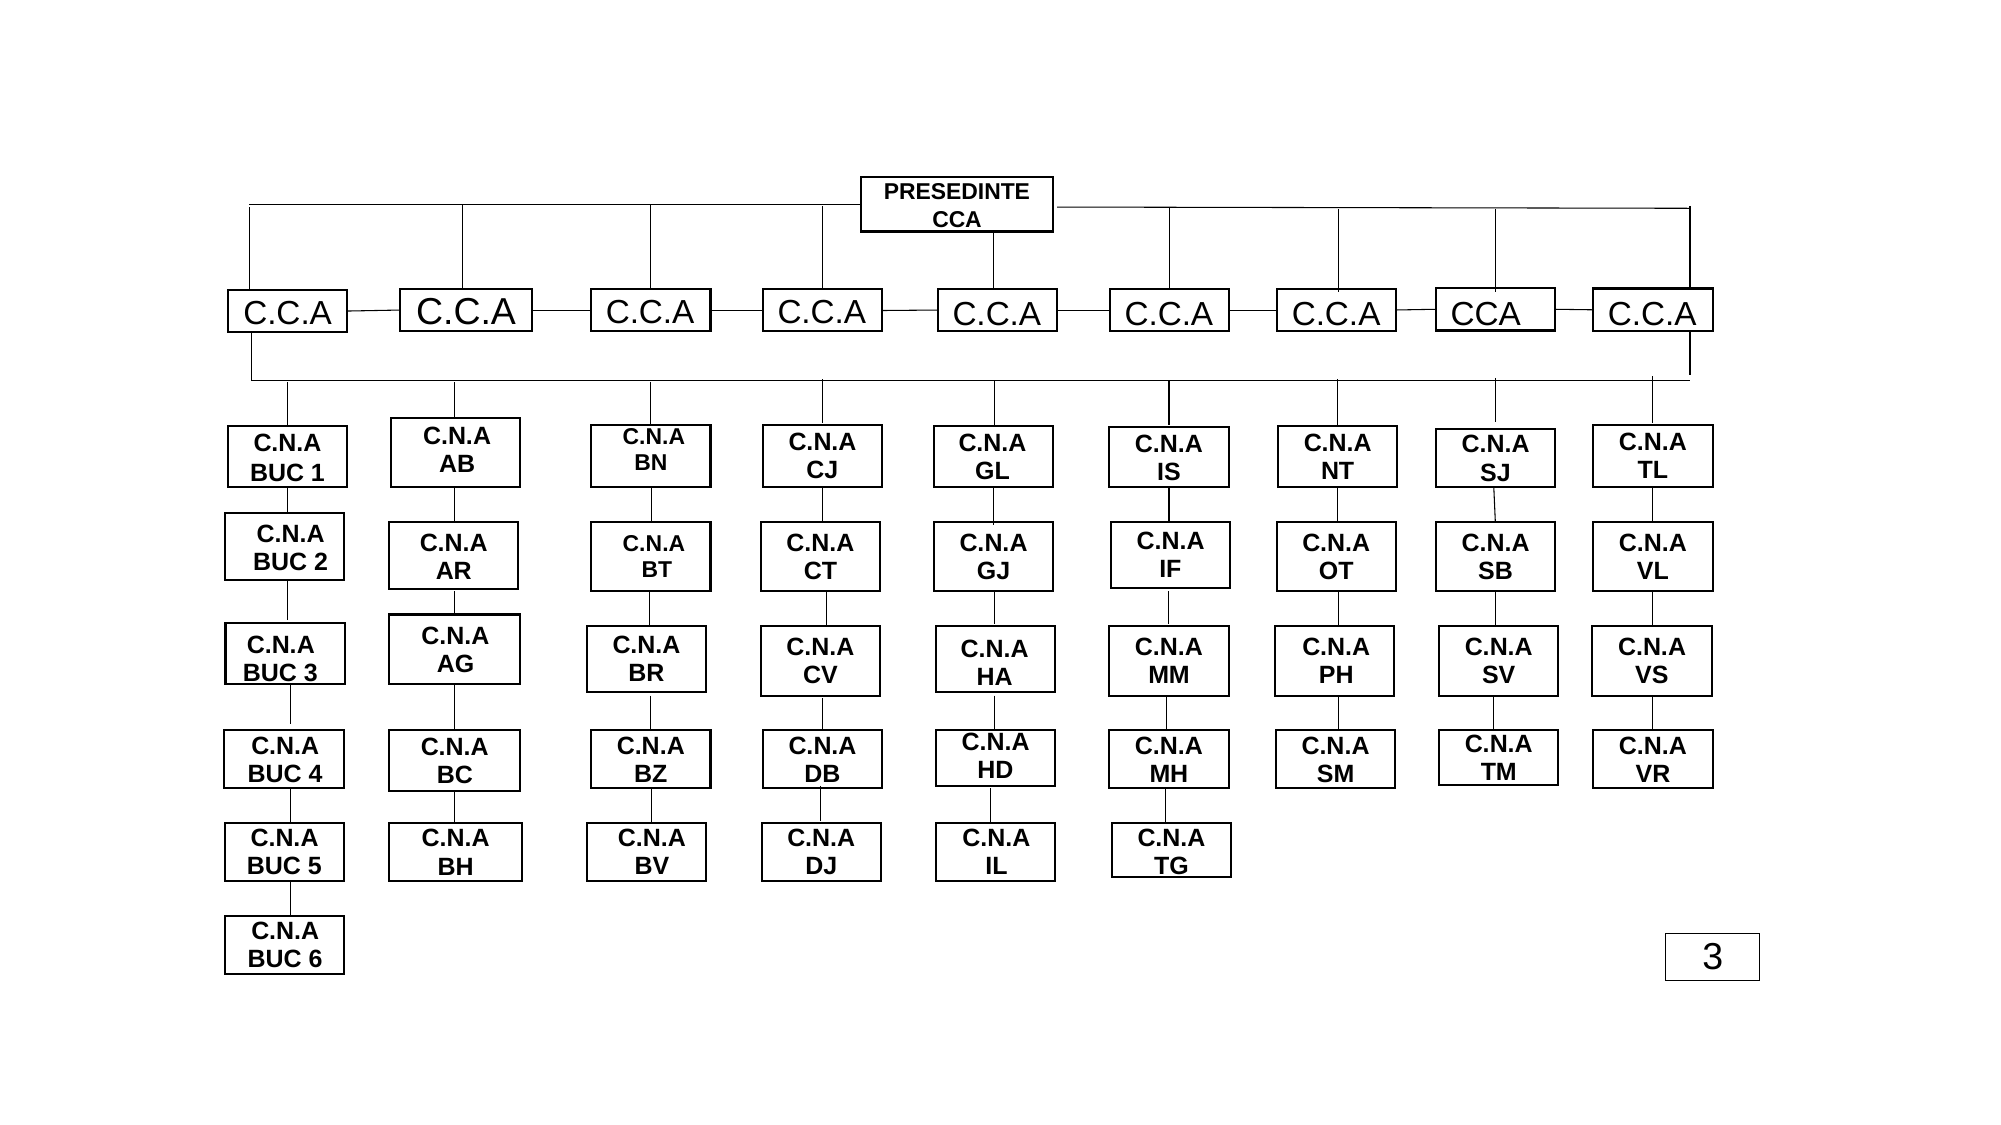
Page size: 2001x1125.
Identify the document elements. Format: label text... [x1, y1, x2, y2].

text_box C.N.A GL [931, 420, 1054, 493]
text_box C.N.A TM [1439, 721, 1559, 794]
text_box CCA [1435, 287, 1546, 340]
text_box C.C.A [937, 288, 1058, 341]
text_box C.N.A BZ [591, 723, 711, 796]
text_box C.N.A BUC 6 [225, 908, 290, 915]
text_box C.N.A DB [762, 723, 883, 796]
text_box C.C.A [1593, 288, 1713, 341]
text_box C.N.A HA [934, 626, 1056, 699]
text_box C.C.A [400, 288, 532, 332]
text_box C.N.A SV [1439, 624, 1559, 698]
text_box C.N.A BC [388, 724, 521, 797]
text_box C.N.A DJ [761, 815, 882, 889]
text_box C.C.A [227, 289, 348, 333]
text_box C.N.A CJ [762, 419, 883, 493]
text_box C.N.A SM [1275, 723, 1396, 796]
text_box C.C.A [1109, 288, 1230, 341]
text_box C.N.A BUC 3 [225, 622, 336, 695]
text_box C.N.A CT [760, 520, 881, 593]
text_box C.N.A IS [1109, 421, 1229, 494]
text_box C.N.A AB [391, 413, 523, 487]
text_box C.N.A AR [389, 520, 519, 593]
text_box C.N.A IL [937, 815, 1056, 889]
text_box C.C.A [591, 288, 711, 332]
text_box PRESEDINTE CCA [860, 177, 1054, 232]
text_box C.N.A CV [760, 624, 881, 698]
text_box C.N.A MH [1109, 723, 1229, 796]
text_box C.N.A BT [585, 522, 728, 591]
text_box C.N.A BUC 1 [227, 426, 348, 488]
text_box C.N.A BH [389, 815, 522, 889]
text_box C.N.A BV [586, 815, 717, 889]
text_box C.N.A MM [1109, 624, 1229, 698]
text_box C.N.A IF [1110, 518, 1231, 591]
text_box C.N.A BR [586, 622, 707, 696]
text_box C.N.A BUC 6 [226, 917, 343, 973]
text_box C.N.A BN [591, 415, 717, 484]
text_box C.N.A TG [1111, 815, 1232, 888]
text_box C.N.A SJ [1435, 422, 1556, 495]
text_box C.N.A VR [1593, 723, 1713, 796]
text_box C.N.A BUC 2 [225, 511, 356, 585]
text_box C.N.A BUC 5 [224, 815, 345, 889]
text_box C.N.A OT [1276, 520, 1397, 593]
text_box C.C.A [1277, 288, 1397, 341]
text_box C.N.A HD [935, 719, 1056, 793]
text_box C.N.A AG [390, 613, 521, 686]
text_box C.N.A BUC 4 [225, 723, 346, 796]
text_box C.N.A PH [1274, 624, 1398, 698]
text_box C.N.A SB [1435, 520, 1556, 593]
text_box C.N.A GJ [933, 520, 1054, 593]
text_box C.N.A NT [1277, 420, 1398, 493]
text_box 3 [1665, 933, 1760, 981]
text_box C.N.A VL [1593, 520, 1713, 593]
text_box C.N.A BUC 6 [225, 908, 346, 981]
text_box C.C.A [762, 288, 883, 332]
text_box C.N.A TL [1593, 419, 1713, 493]
text_box C.N.A VS [1592, 624, 1712, 698]
